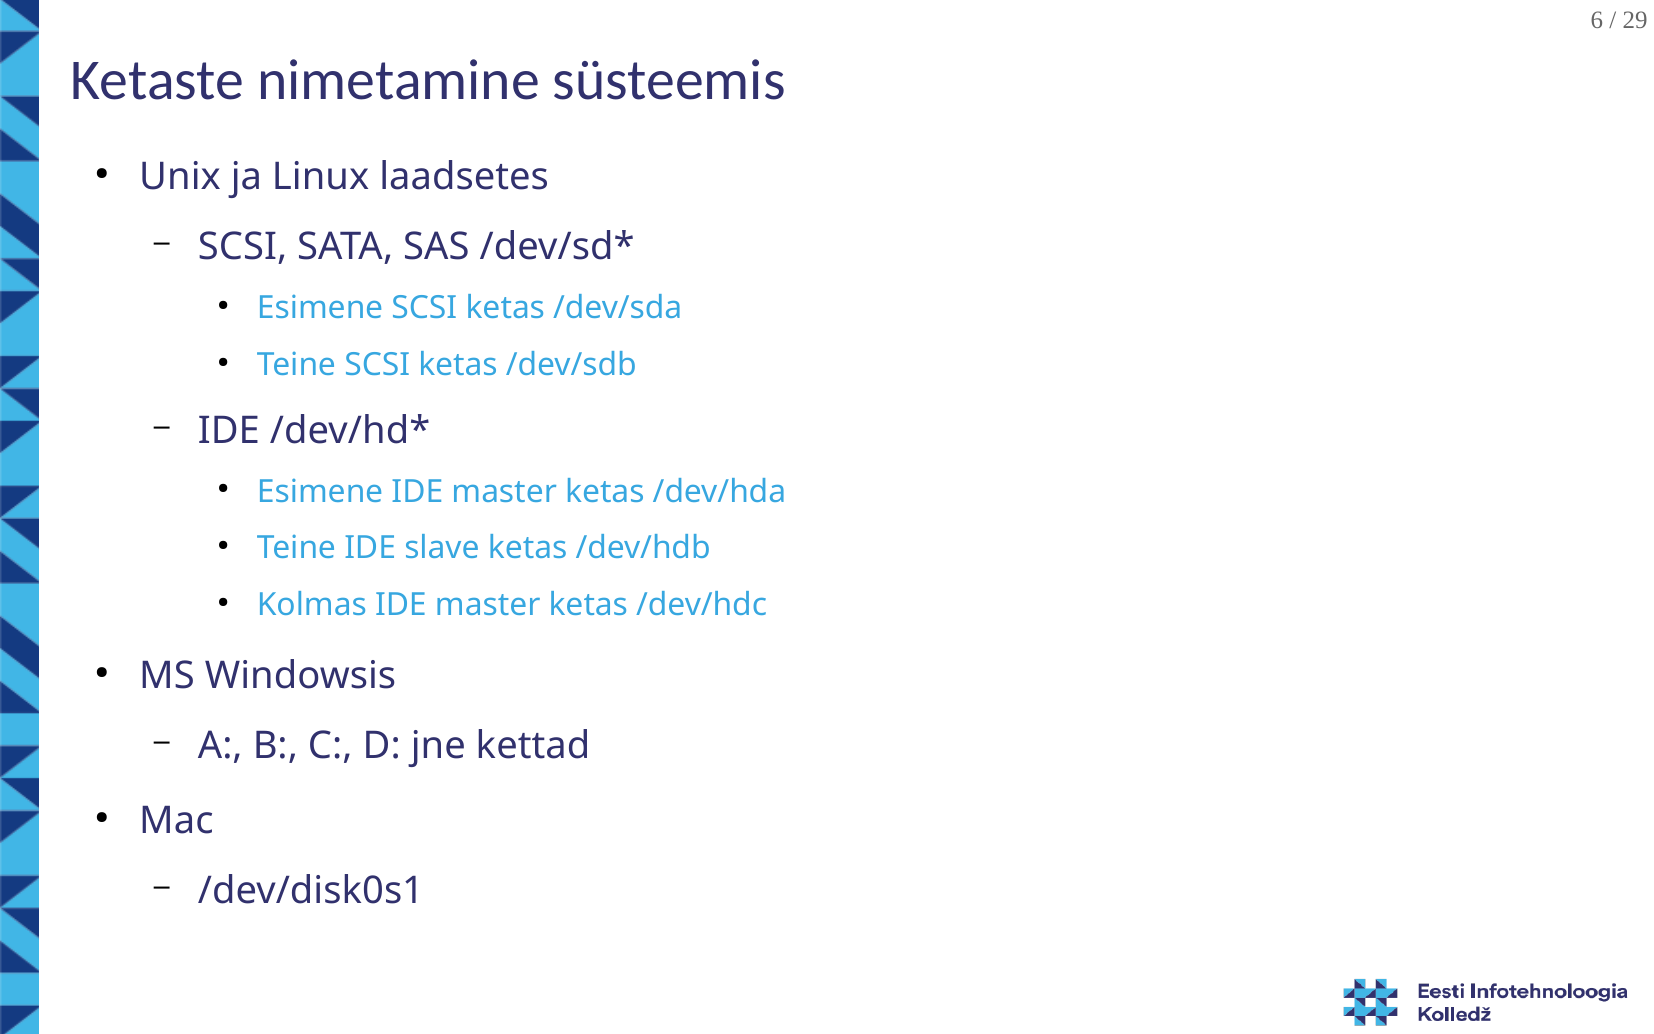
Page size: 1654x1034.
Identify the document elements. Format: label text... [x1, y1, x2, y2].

list Unix ja Linux laadsetes SCSI, SATA, SAS /dev/sd* Esimene SCSI ketas /dev/sda Teine SCSI ketas /dev/sdb IDE /dev/hd* Esimene IDE master ketas /dev/hda Teine IDE slave ketas /dev/hdb Kolmas IDE master ketas /dev/hdc MS Windowsis A:, B:, C:, D: jne kettad Mac /dev/disk0s1 [80, 148, 1536, 916]
title Ketaste nimetamine süsteemis [70, 41, 1630, 130]
